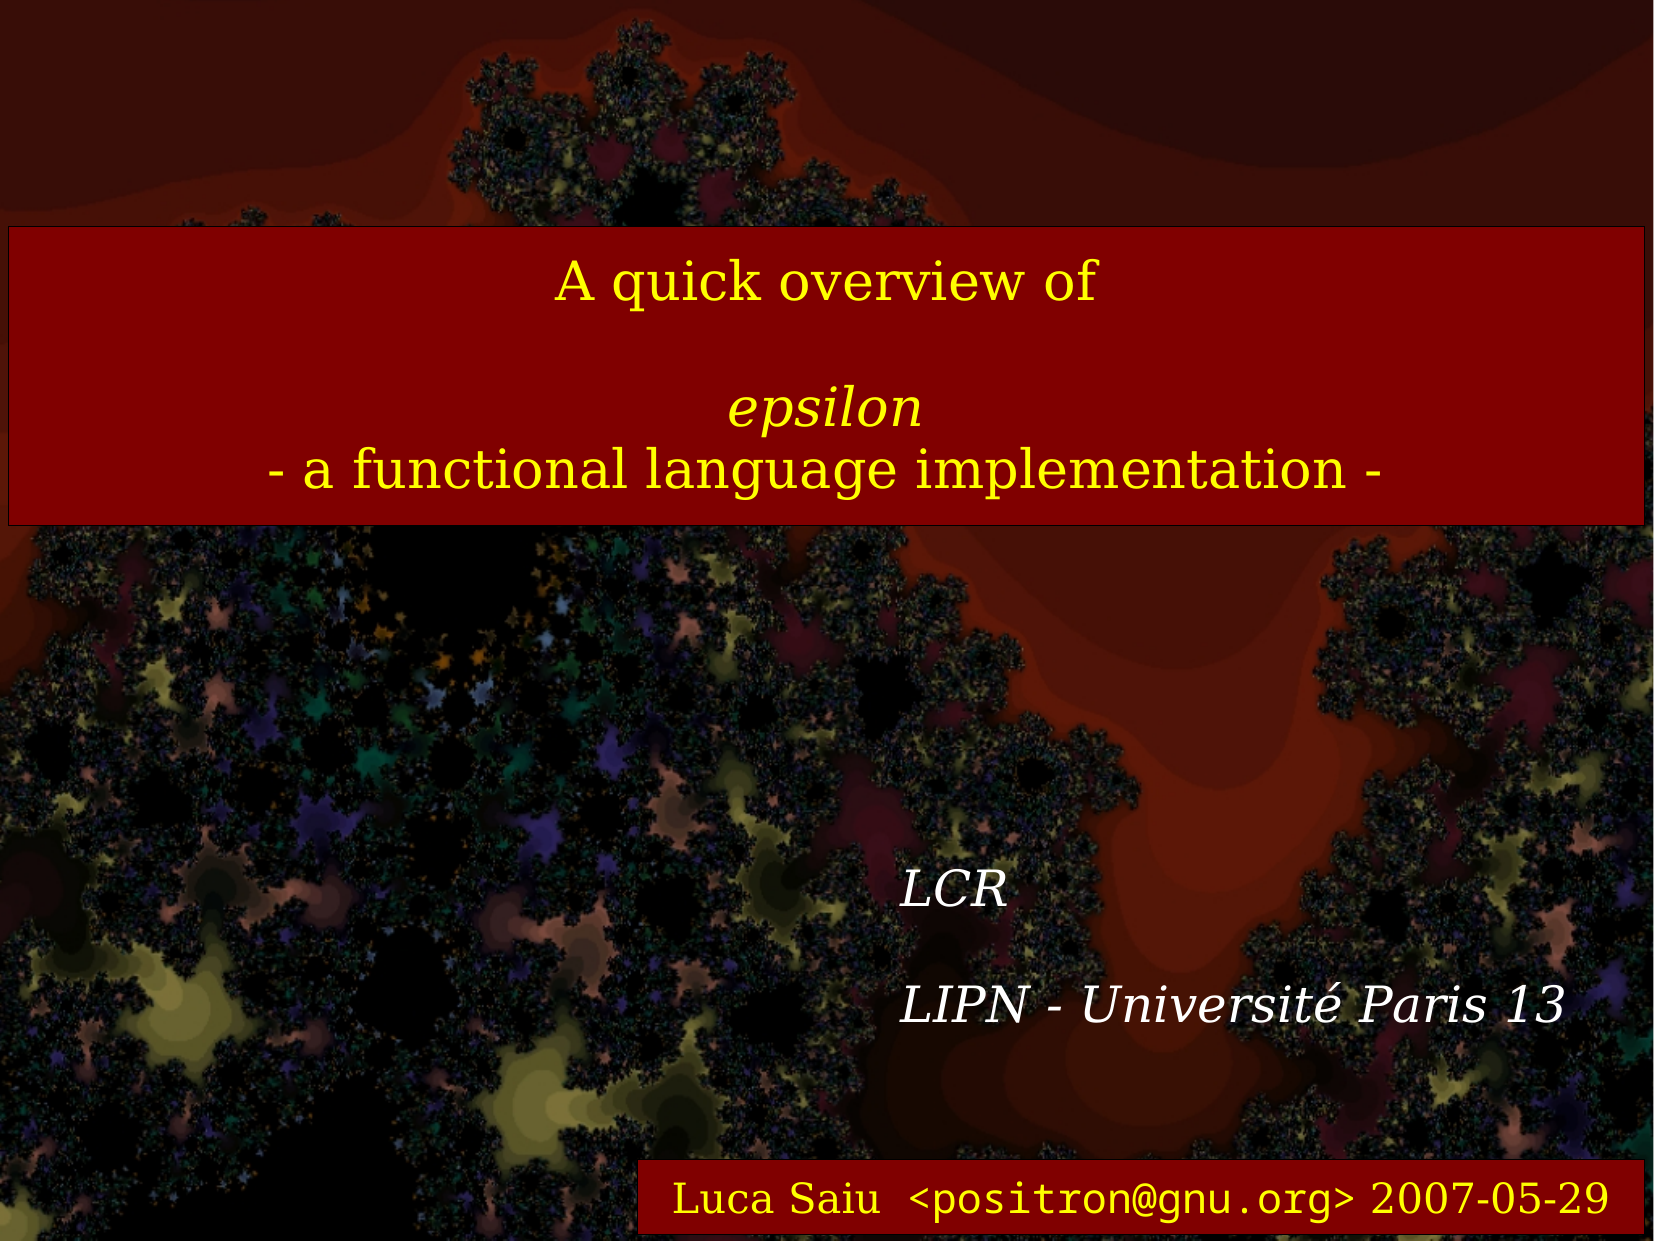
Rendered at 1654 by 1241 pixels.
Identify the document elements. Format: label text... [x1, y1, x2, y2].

text_box A quick overview of epsilon - a functional language implementation - [8, 226, 1645, 526]
picture [0, 0, 1654, 1241]
text_box LCR LIPN - Université Paris 13 [900, 859, 1568, 1035]
text_box Luca Saiu <positron@gnu.org> 2007-05-29 [637, 1159, 1645, 1235]
